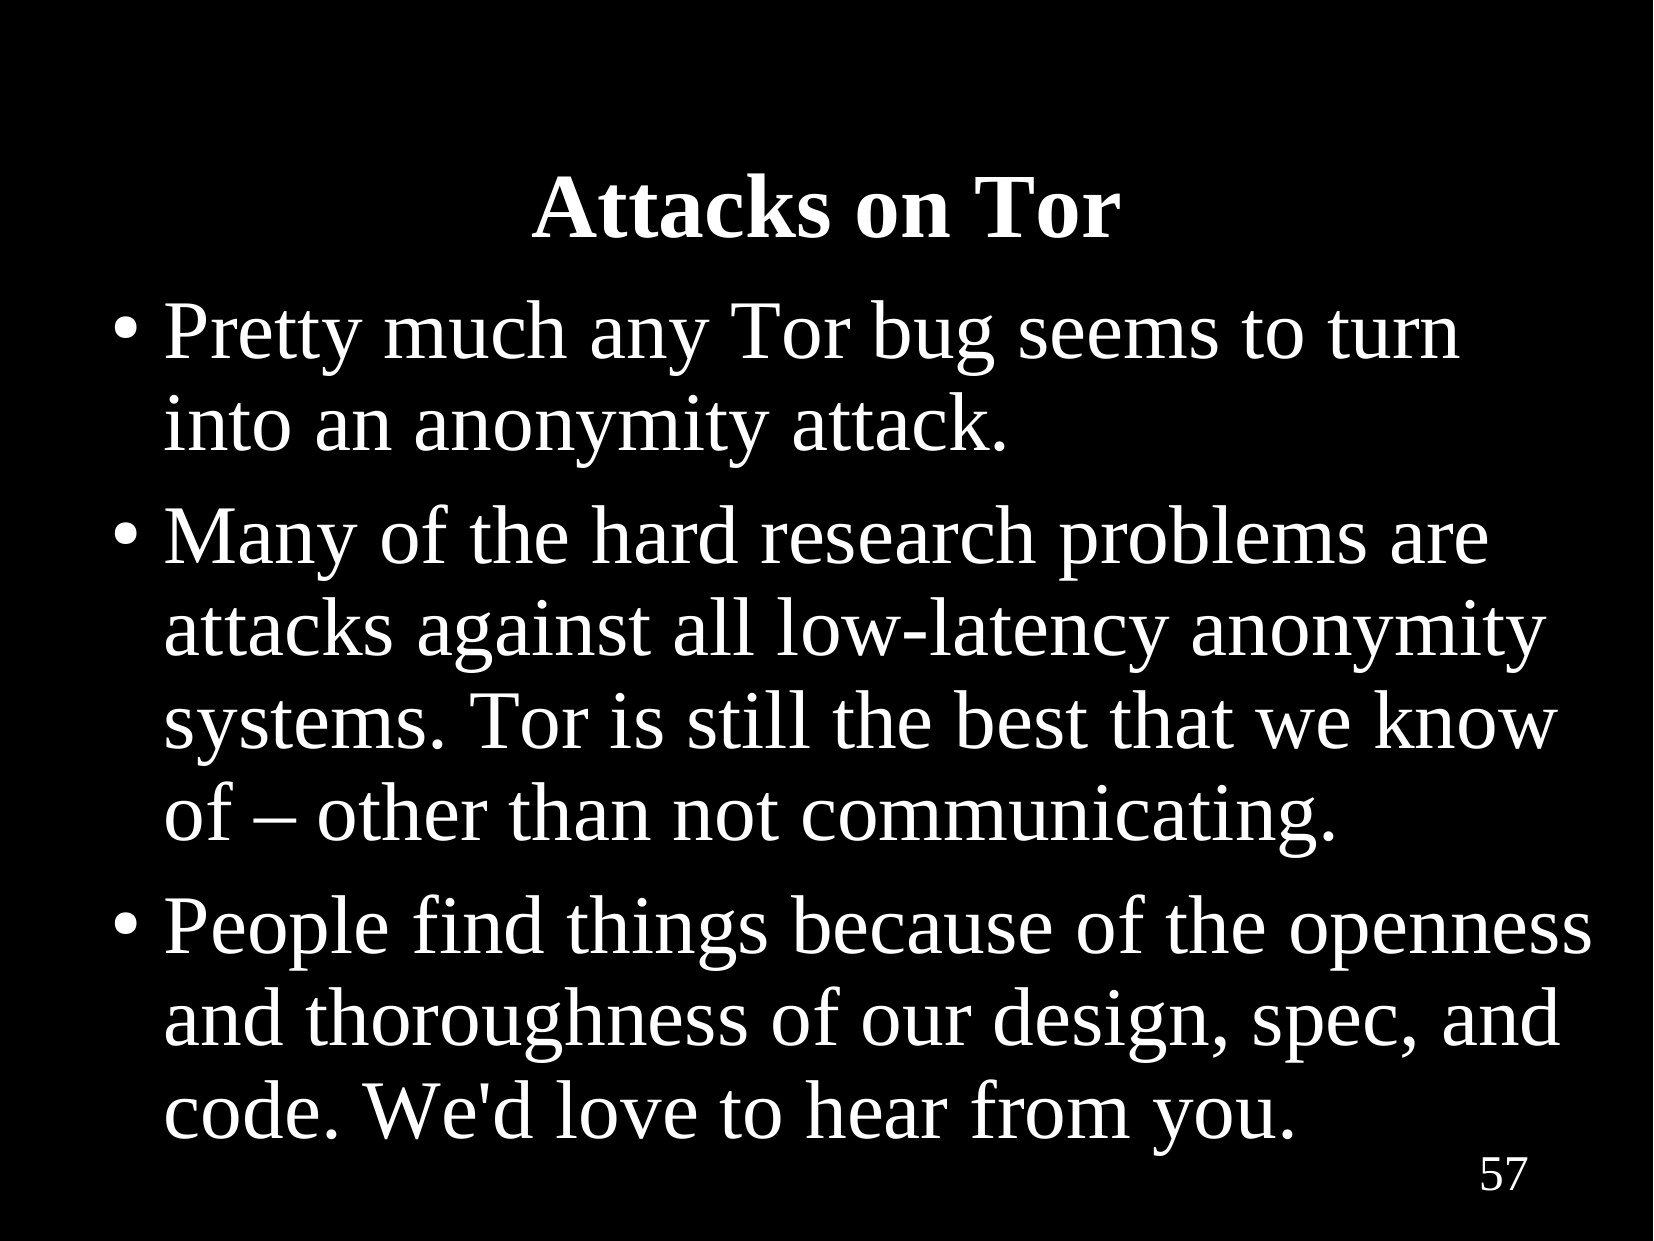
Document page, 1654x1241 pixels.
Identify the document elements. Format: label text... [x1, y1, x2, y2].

title Attacks on Tor [121, 103, 1534, 283]
list Pretty much any Tor bug seems to turn into an anonymity attack. Many of the hard research problems are attacks against all low-latency anonymity systems. Tor is still the best that we know of – other than not communicating. People find things because of the openness and thoroughness of our design, spec, and code. We'd love to hear from you. [93, 283, 1600, 1157]
